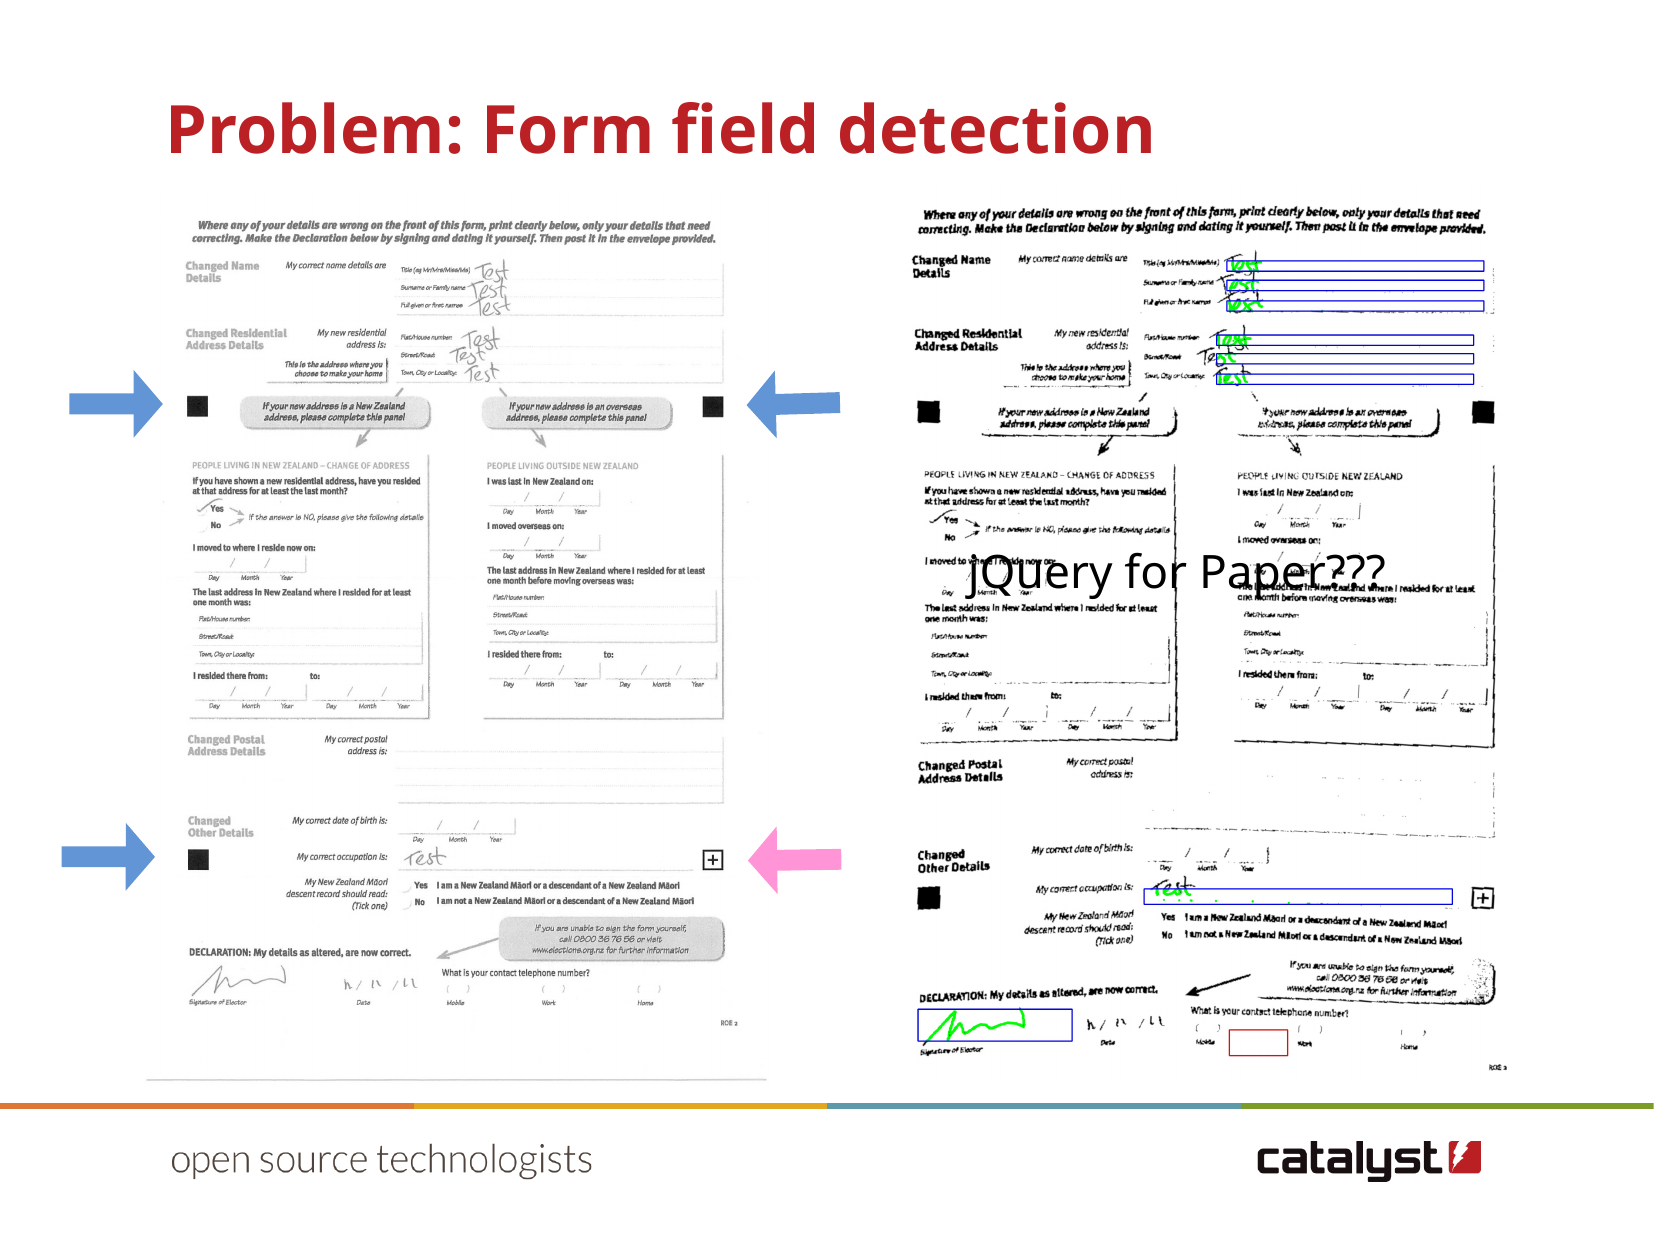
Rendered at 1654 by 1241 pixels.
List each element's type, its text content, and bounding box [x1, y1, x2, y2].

picture [59, 186, 845, 1087]
title Problem: Form field detection [165, 23, 1489, 231]
picture [890, 181, 1527, 507]
list jQuery for Paper??? [777, 507, 1527, 603]
picture [0, 1103, 1654, 1182]
picture [890, 603, 1527, 1082]
